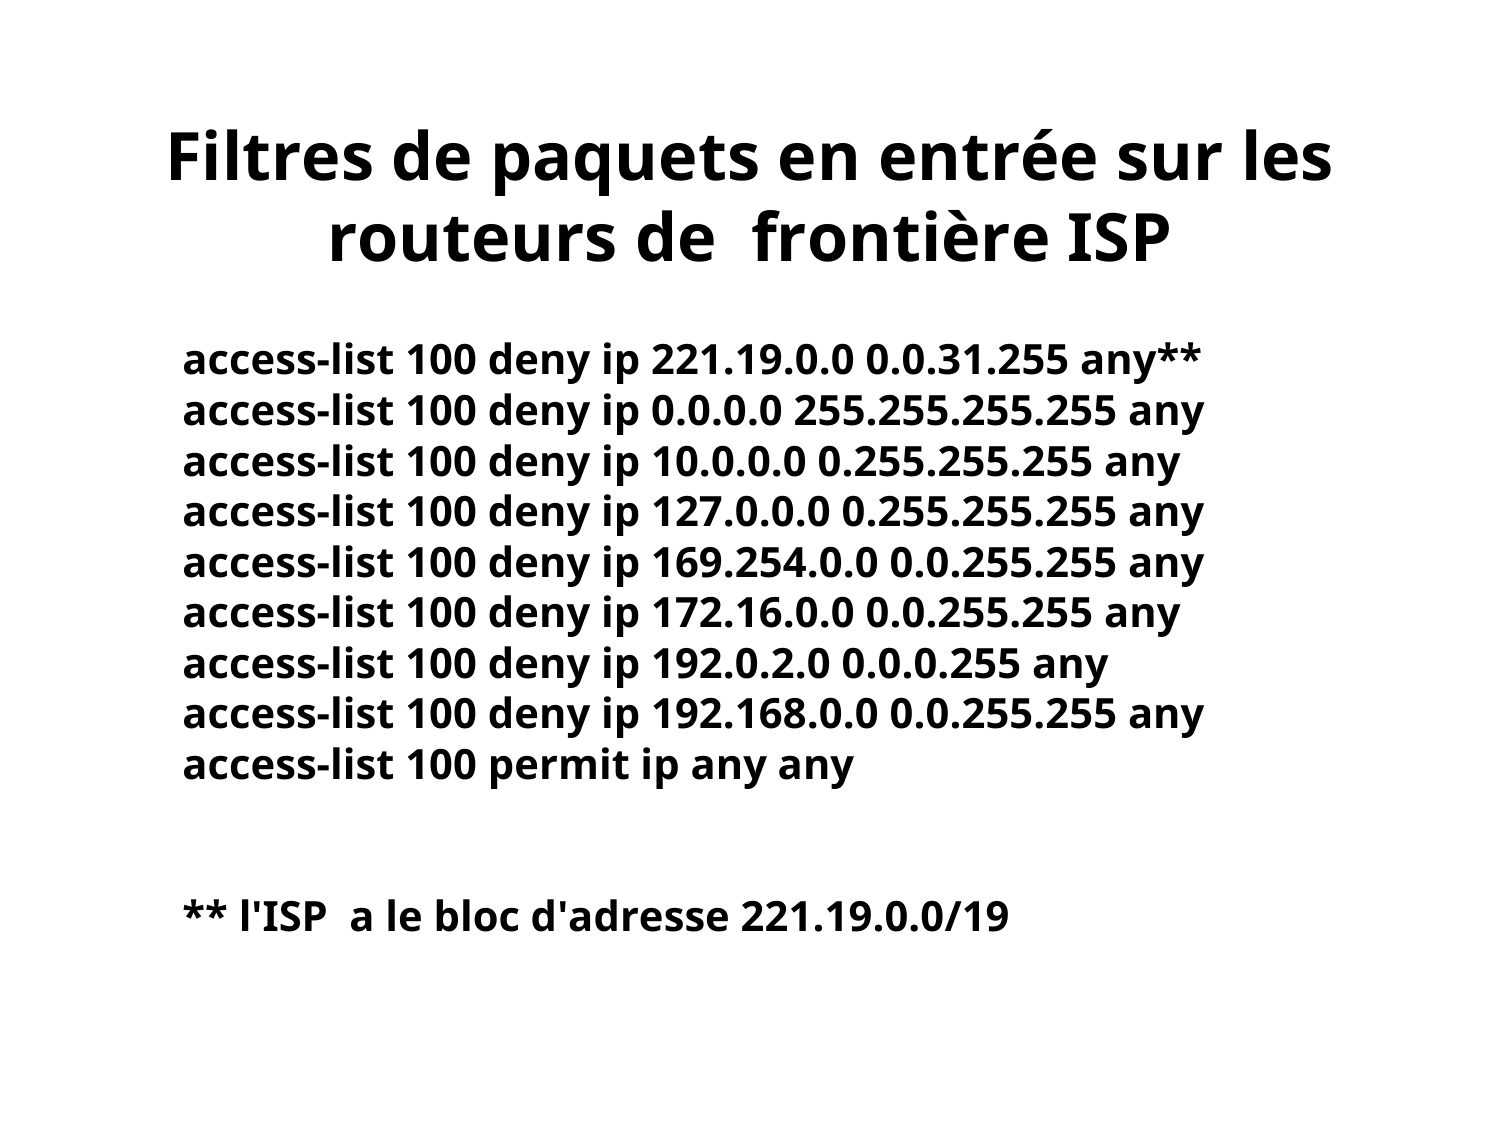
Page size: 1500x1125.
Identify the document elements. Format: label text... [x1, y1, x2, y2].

title Filtres de paquets en entrée sur les routeurs de frontière ISP [112, 94, 1388, 293]
list access-list 100 deny ip 221.19.0.0 0.0.31.255 any** access-list 100 deny ip 0.0.0.0 255.255.255.255 any access-list 100 deny ip 10.0.0.0 0.255.255.255 any access-list 100 deny ip 127.0.0.0 0.255.255.255 any access-list 100 deny ip 169.254.0.0 0.0.255.255 any access-list 100 deny ip 172.16.0.0 0.0.255.255 any access-list 100 deny ip 192.0.2.0 0.0.0.255 any access-list 100 deny ip 192.168.0.0 0.0.255.255 any access-list 100 permit ip any any ** l'ISP a le bloc d'adresse 221.19.0.0/19 [112, 324, 1388, 1028]
